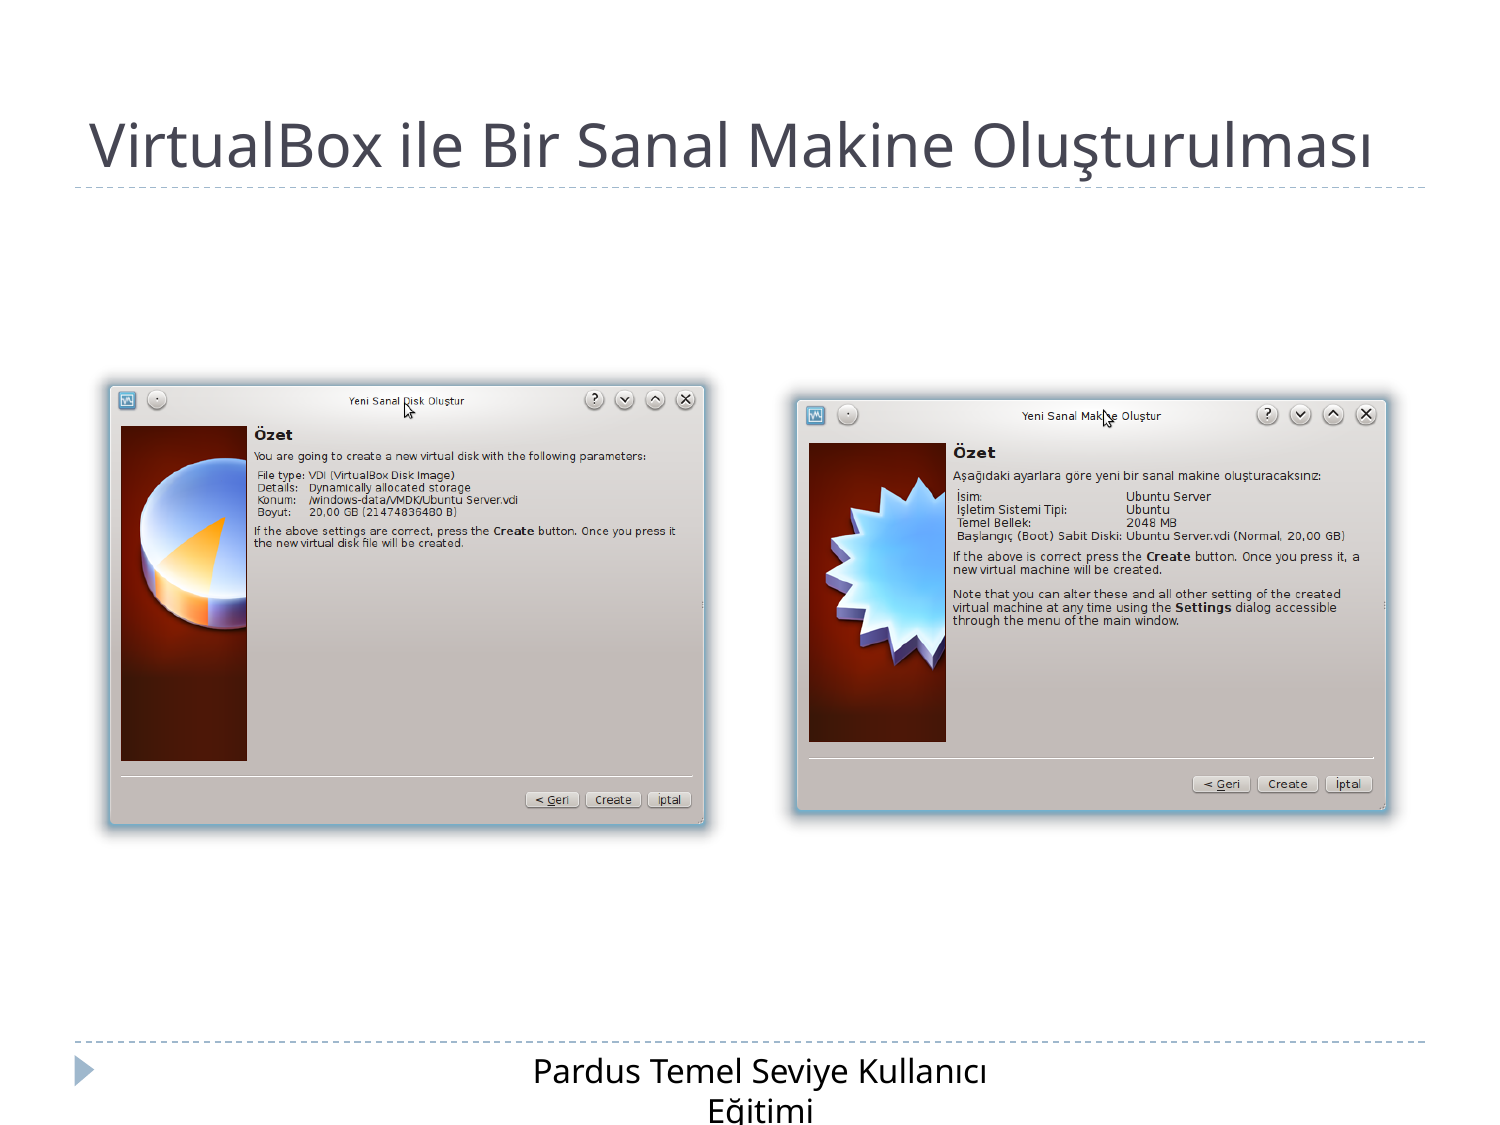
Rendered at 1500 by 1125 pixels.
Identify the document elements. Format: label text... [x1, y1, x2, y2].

picture [759, 362, 1423, 847]
title VirtualBox ile Bir Sanal Makine Oluşturulması [75, 37, 1425, 188]
picture [75, 351, 738, 858]
